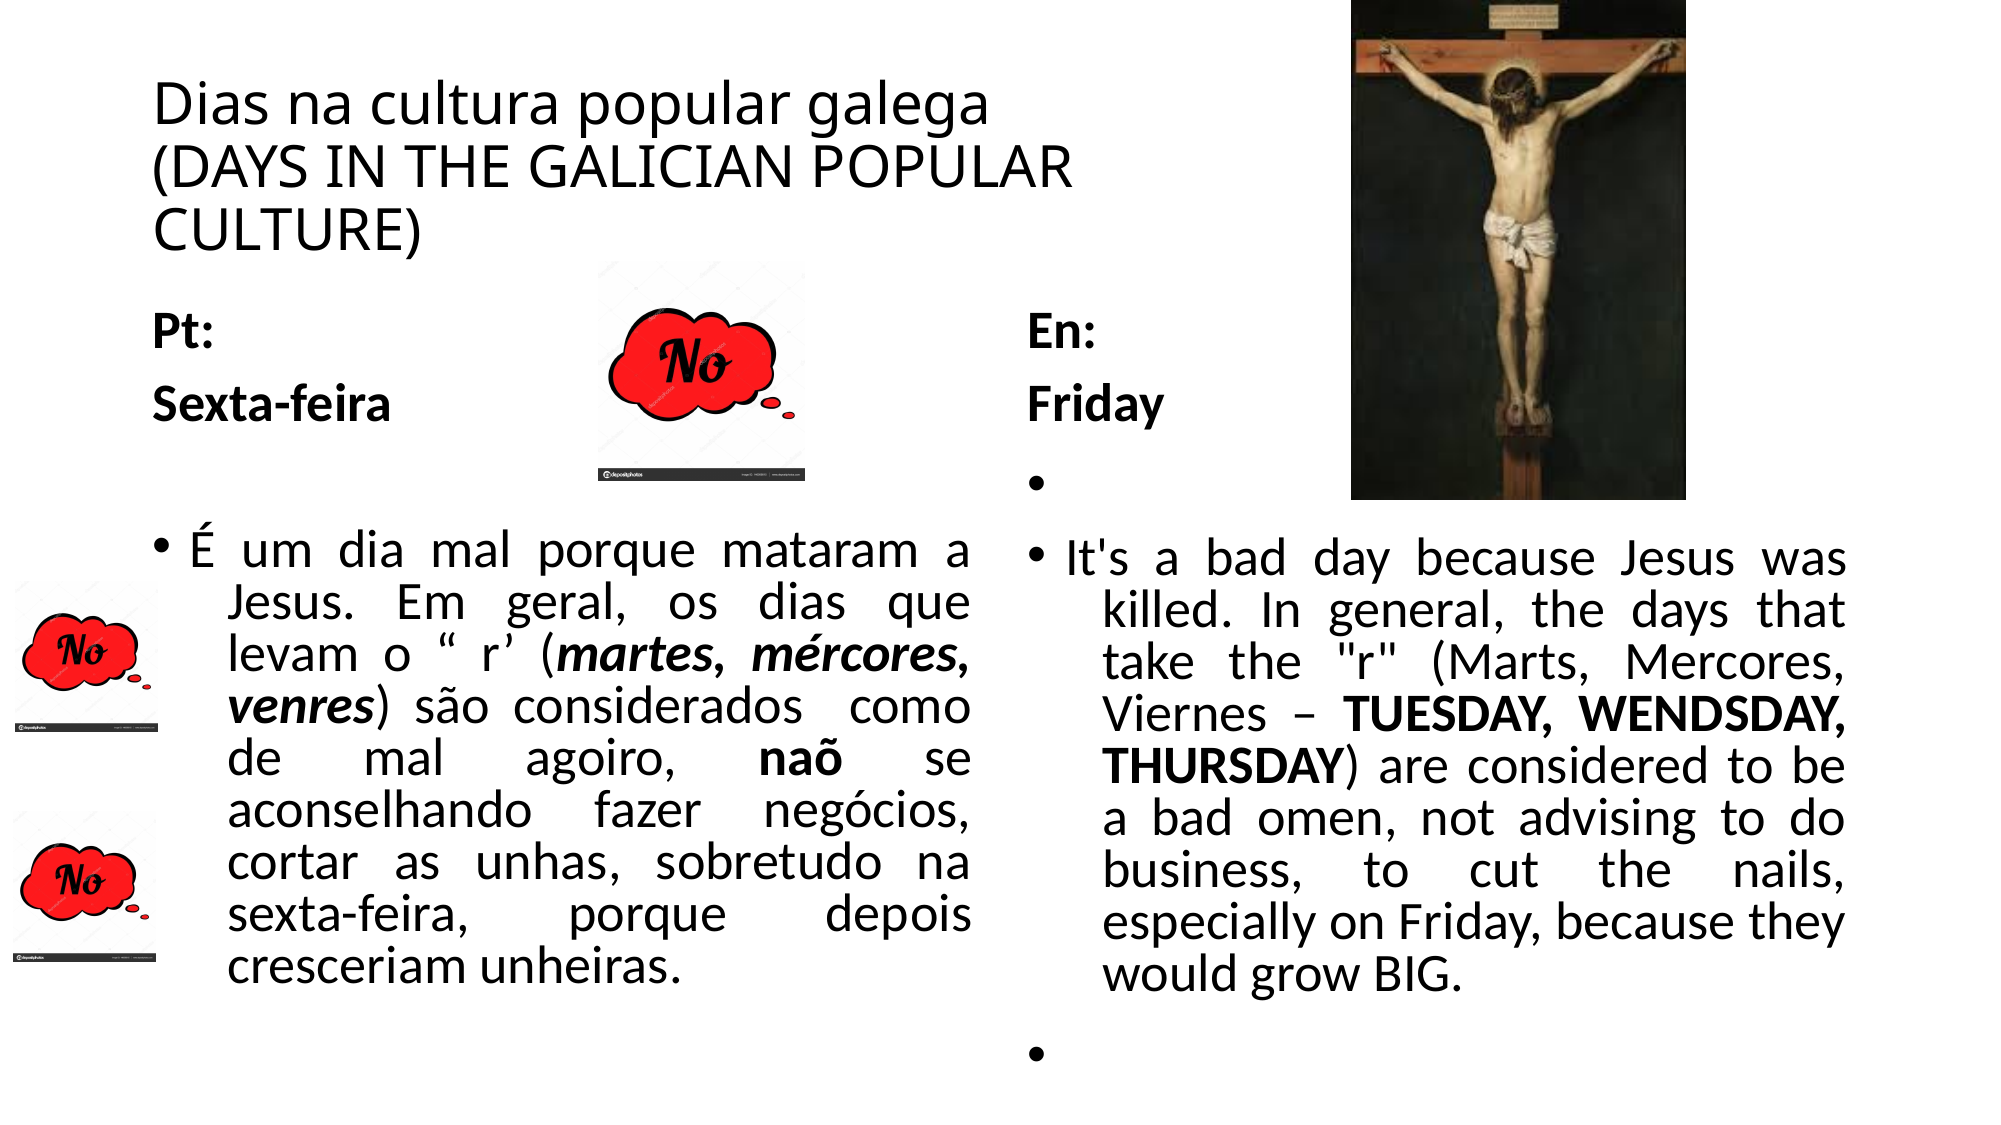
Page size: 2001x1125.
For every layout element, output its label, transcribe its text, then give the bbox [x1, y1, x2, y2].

picture [15, 581, 158, 732]
picture [598, 261, 805, 481]
picture [1351, 0, 1686, 500]
title Dias na cultura popular galega (DAYS IN THE GALICIAN POPULAR CULTURE) [137, 59, 1206, 278]
list En: Friday It's a bad day because Jesus was killed. In general, the days that take the "r" (Marts, Mercores, Viernes – TUESDAY, WENDSDAY, THURSDAY) are considered to be a bad omen, not advising to do business, to cut the nails, especially on Friday, because they would grow BIG. [1012, 299, 1863, 1014]
list Pt: Sexta-feira É um dia mal porque mataram a Jesus. Em geral, os dias que levam o “ r’ (martes, mércores, venres) são considerados como de mal agoiro, naõ se aconselhando fazer negócios, cortar as unhas, sobretudo na sexta-feira, porque depois cresceriam unheiras. [137, 299, 988, 1014]
picture [13, 811, 156, 962]
